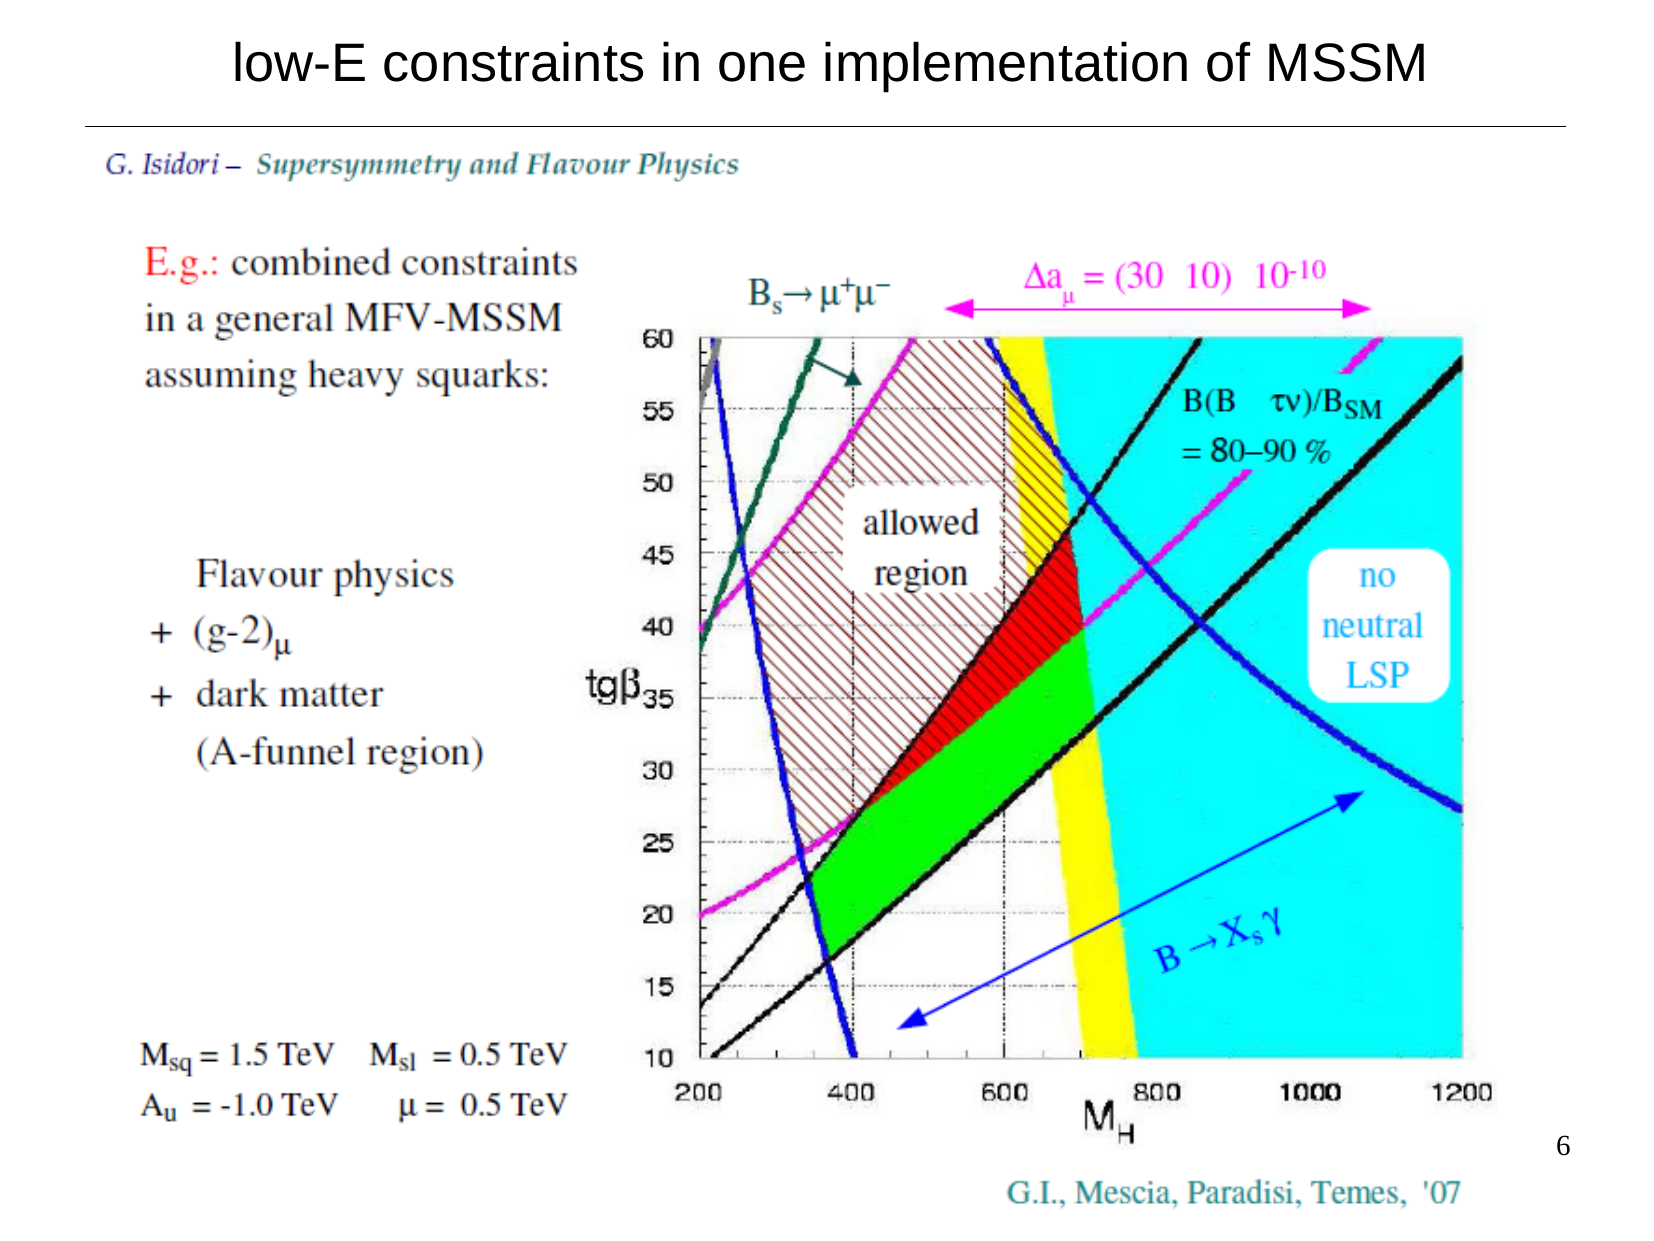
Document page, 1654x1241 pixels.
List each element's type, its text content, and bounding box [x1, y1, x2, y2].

title low-E constraints in one implementation of MSSM [79, 5, 1568, 121]
picture [92, 139, 1533, 1217]
